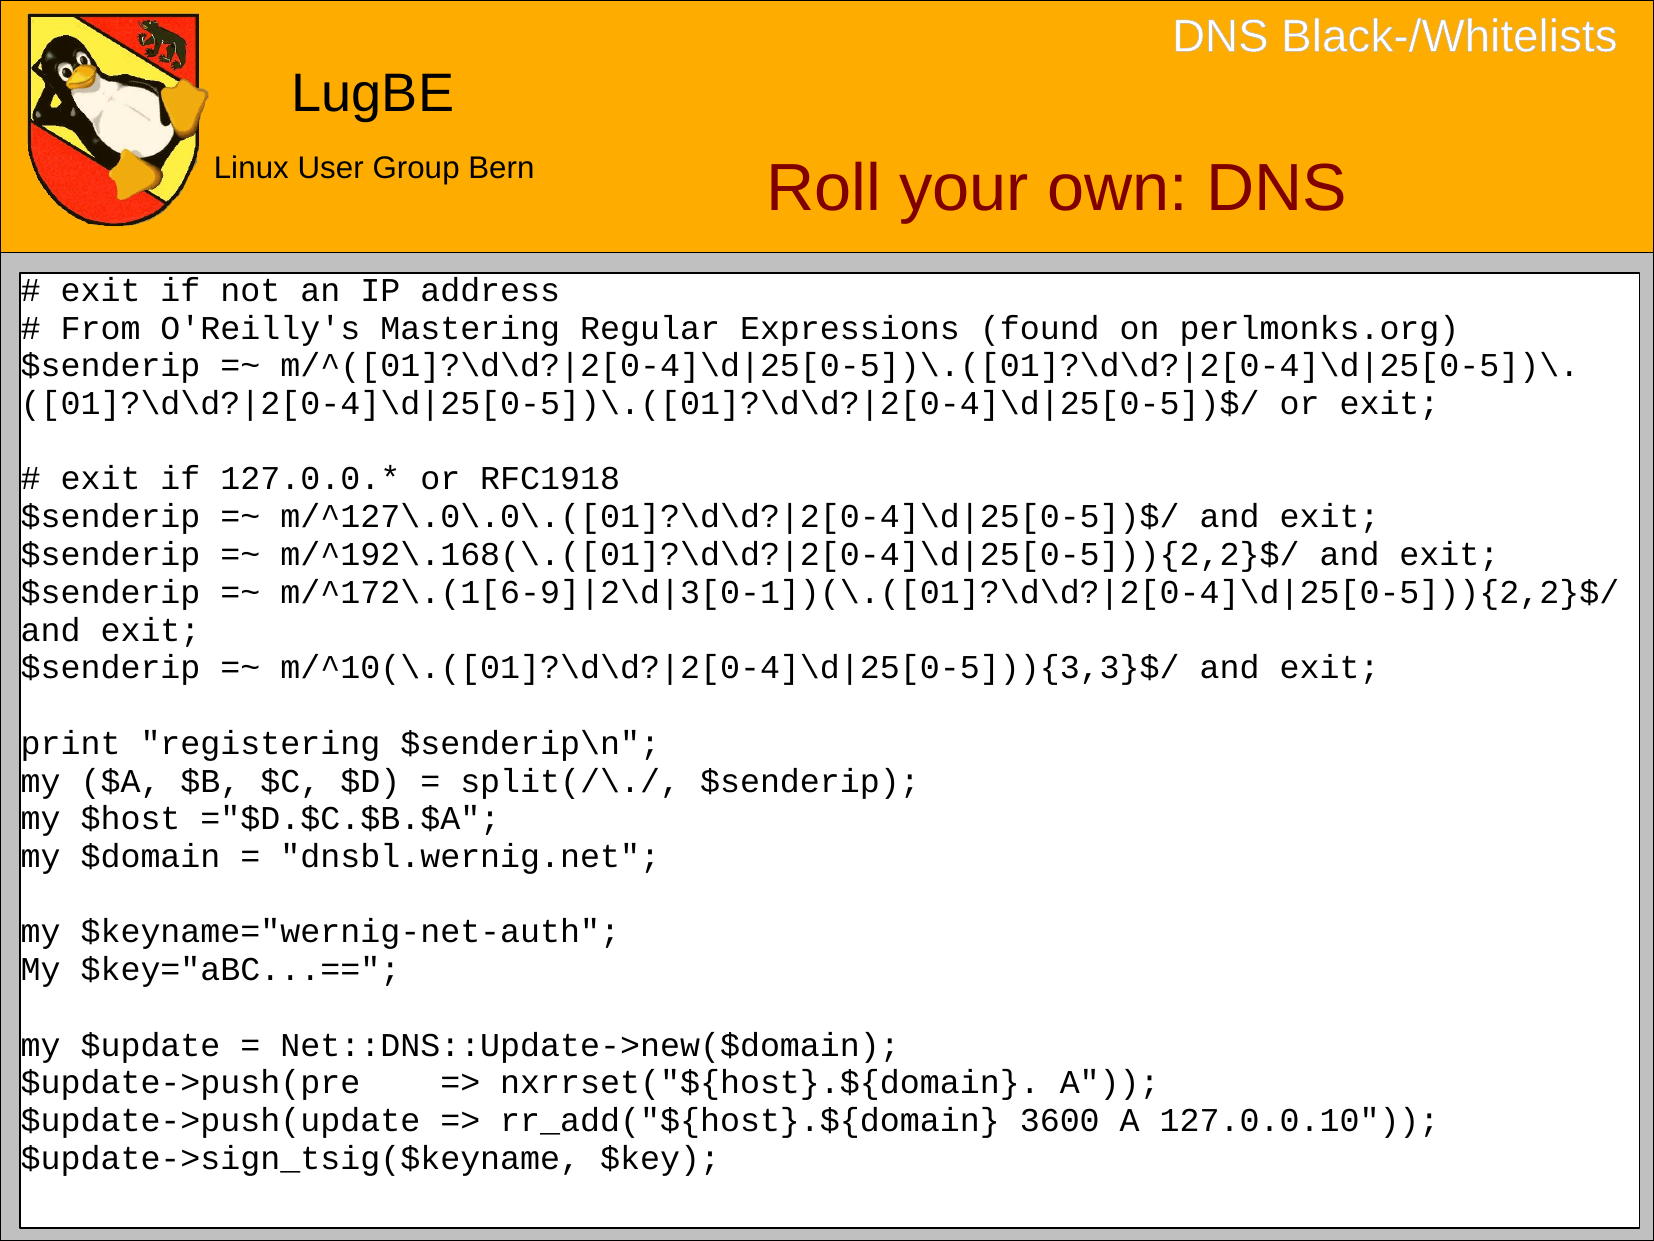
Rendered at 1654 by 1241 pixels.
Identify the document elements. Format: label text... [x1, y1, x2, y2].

text_box # exit if not an IP address # From O'Reilly's Mastering Regular Expressions (found on perlmonks.org) $senderip =~ m/^([01]?\d\d?|2[0-4]\d|25[0-5])\.([01]?\d\d?|2[0-4]\d|25[0-5])\.([01]?\d\d?|2[0-4]\d|25[0-5])\.([01]?\d\d?|2[0-4]\d|25[0-5])$/ or exit; # exit if 127.0.0.* or RFC1918 $senderip =~ m/^127\.0\.0\.([01]?\d\d?|2[0-4]\d|25[0-5])$/ and exit; $senderip =~ m/^192\.168(\.([01]?\d\d?|2[0-4]\d|25[0-5])){2,2}$/ and exit; $senderip =~ m/^172\.(1[6-9]|2\d|3[0-1])(\.([01]?\d\d?|2[0-4]\d|25[0-5])){2,2}$/ and exit; $senderip =~ m/^10(\.([01]?\d\d?|2[0-4]\d|25[0-5])){3,3}$/ and exit; print "registering $senderip\n"; my ($A, $B, $C, $D) = split(/\./, $senderip); my $host ="$D.$C.$B.$A"; my $domain = "dnsbl.wernig.net"; my $keyname="wernig-net-auth"; My $key="aBC...=="; my $update = Net::DNS::Update->new($domain); $update->push(pre => nxrrset("${host}.${domain}. A")); $update->push(update => rr_add("${host}.${domain} 3600 A 127.0.0.10")); $update->sign_tsig($keyname, $key); [19, 272, 1640, 1229]
text_box Roll your own: DNS [766, 150, 1408, 225]
